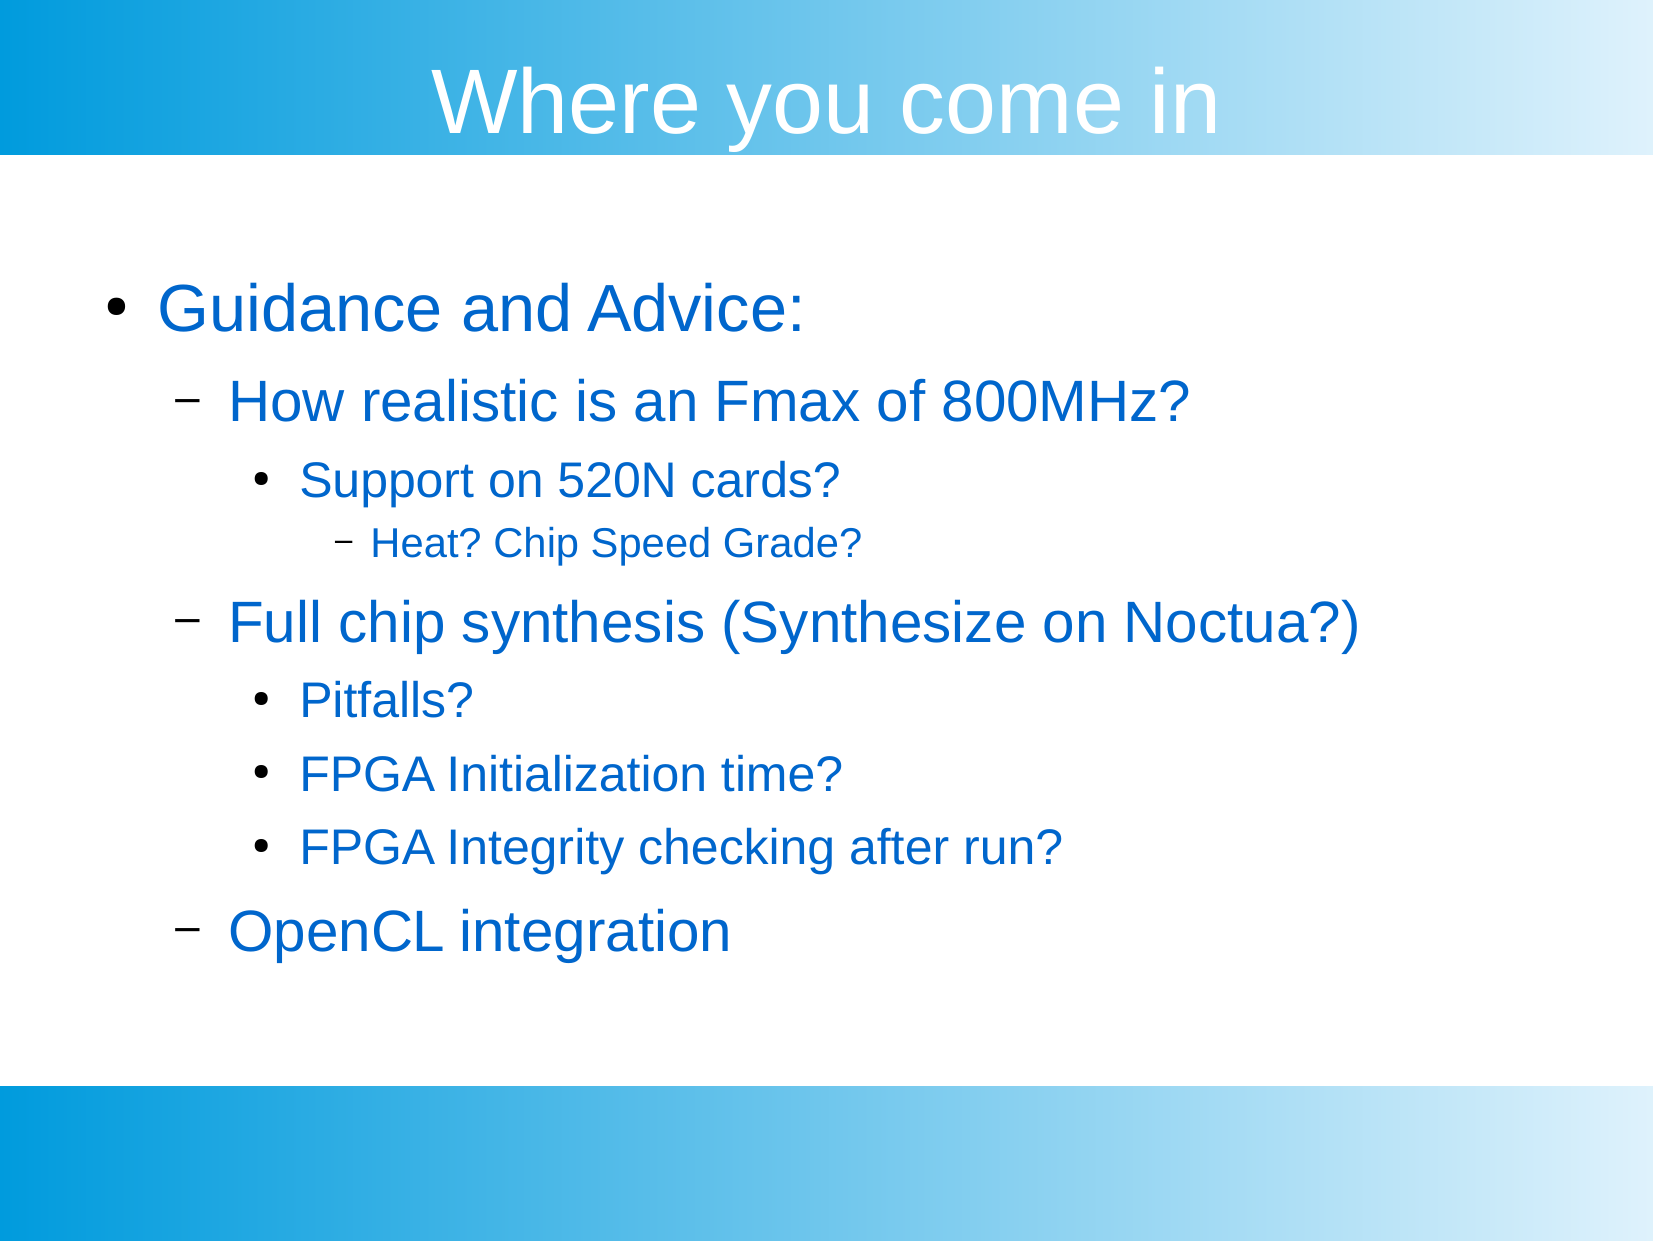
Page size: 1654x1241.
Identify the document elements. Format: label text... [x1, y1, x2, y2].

title Where you come in [82, 49, 1571, 155]
list Guidance and Advice: How realistic is an Fmax of 800MHz? Support on 520N cards? Heat? Chip Speed Grade? Full chip synthesis (Synthesize on Noctua?) Pitfalls? FPGA Initialization time? FPGA Integrity checking after run? OpenCL integration [86, 270, 1576, 991]
